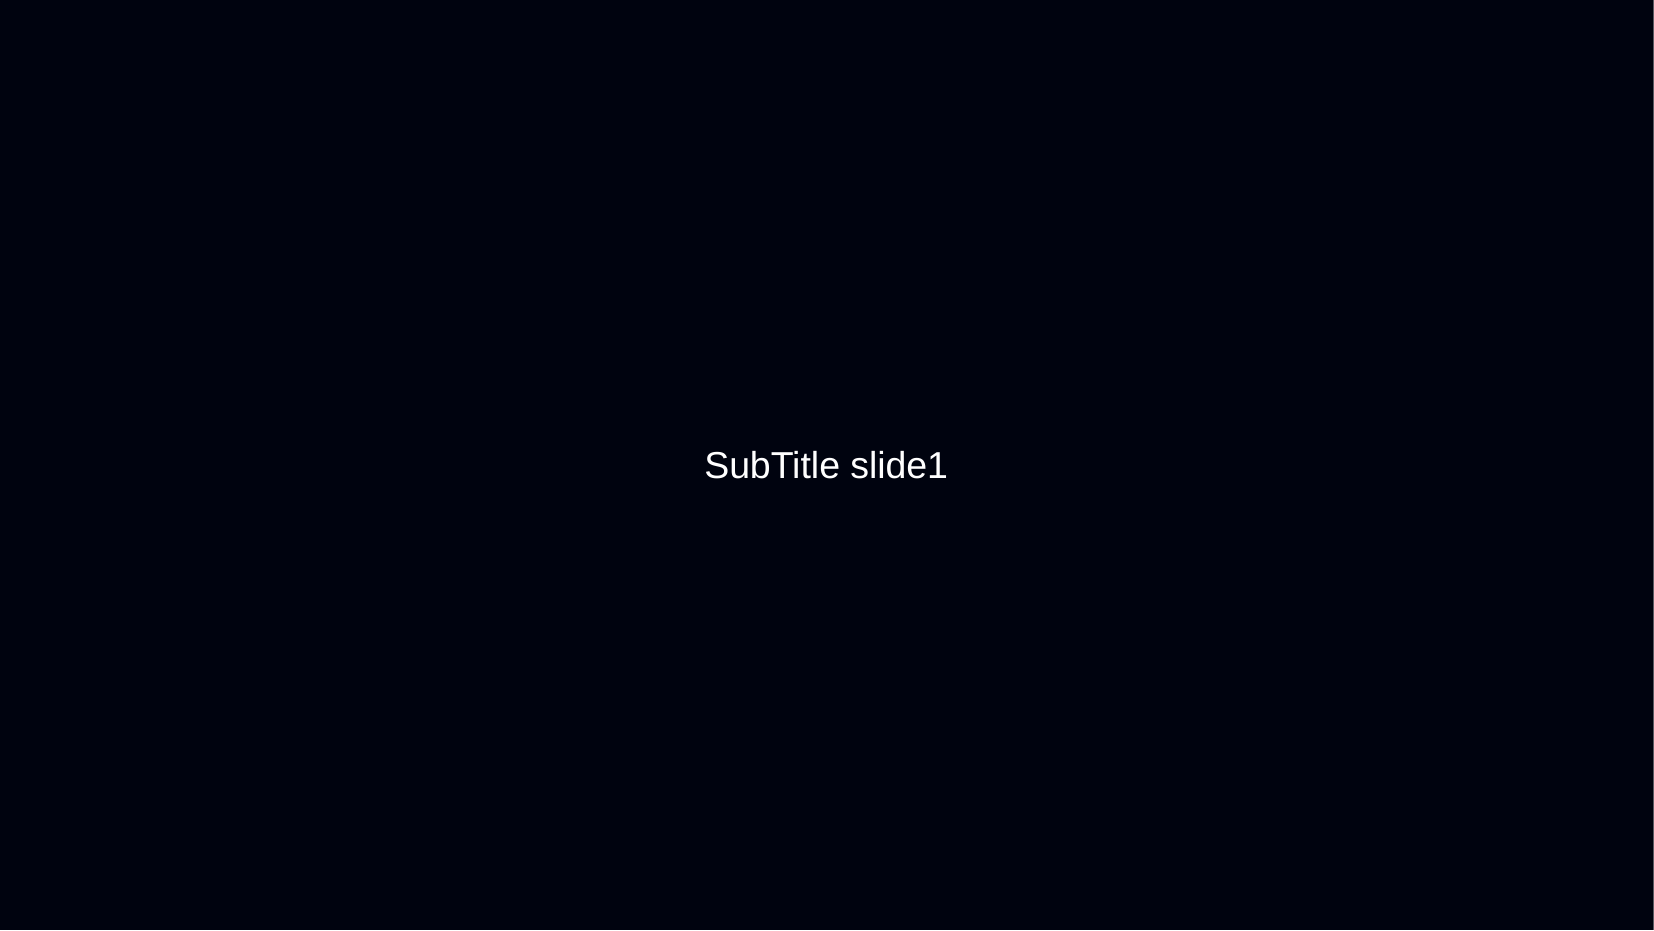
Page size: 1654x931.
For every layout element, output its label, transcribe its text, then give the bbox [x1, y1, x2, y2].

subtitle SubTitle slide1 [82, 70, 1570, 857]
